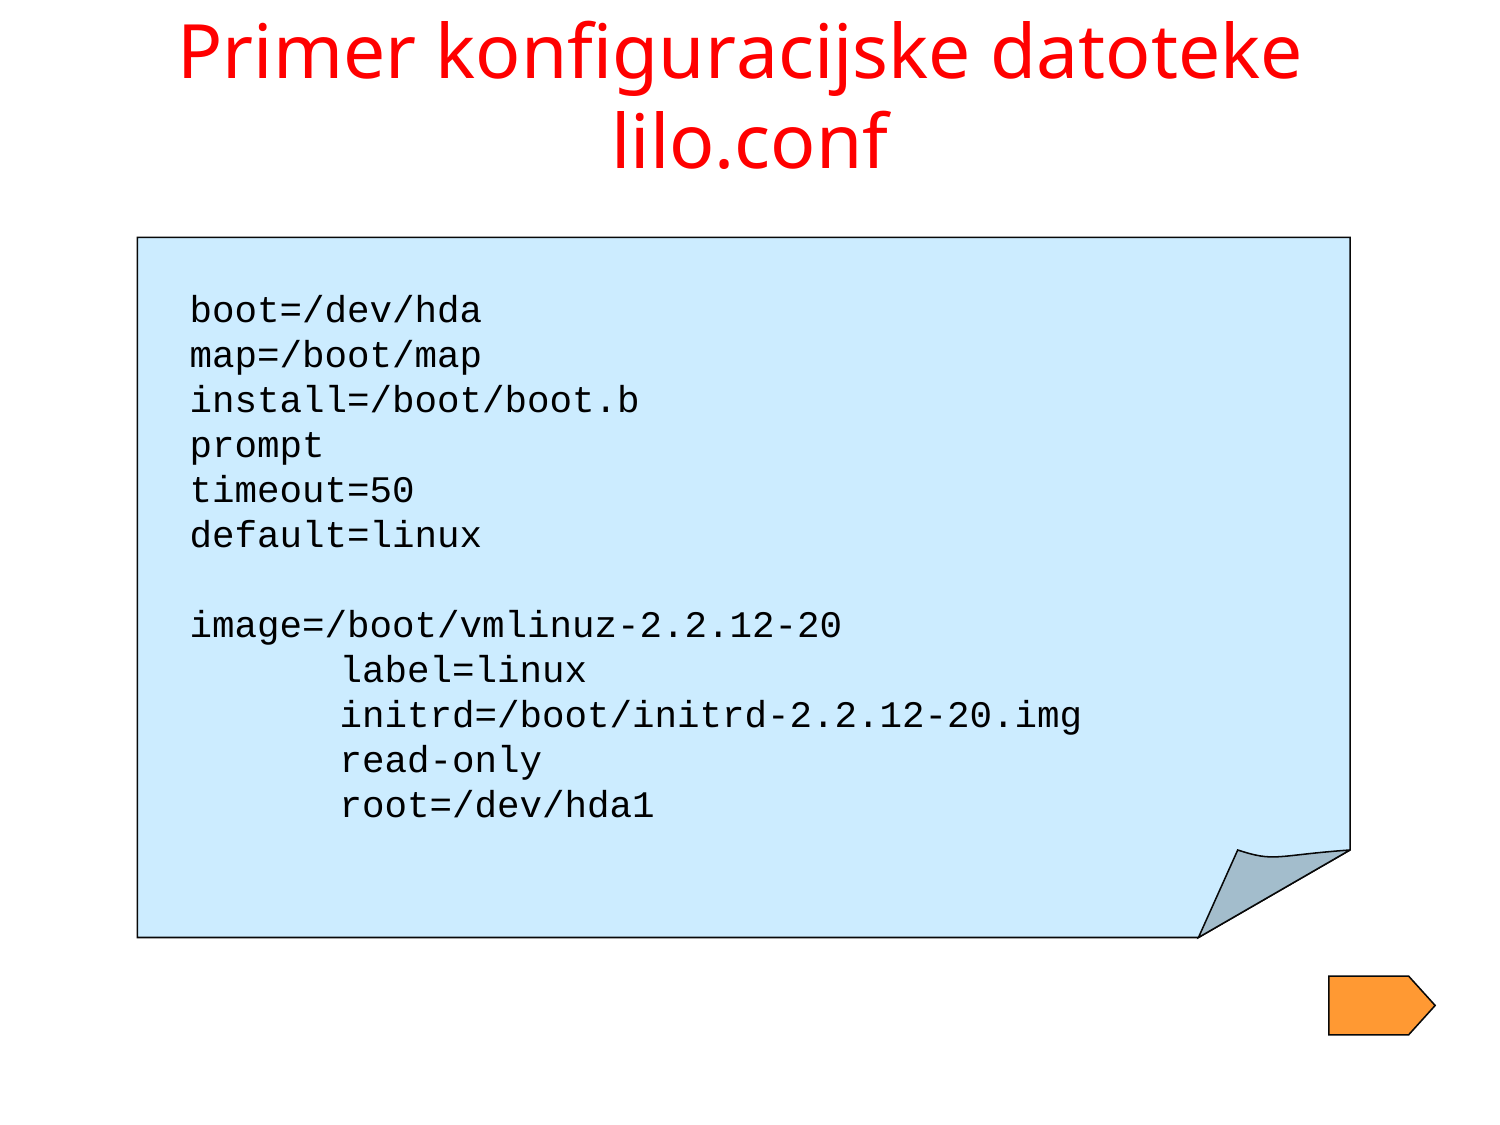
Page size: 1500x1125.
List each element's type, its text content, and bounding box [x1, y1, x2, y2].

title Primer konfiguracijske datoteke lilo.conf [0, 0, 1500, 192]
text_box boot=/dev/hda map=/boot/map install=/boot/boot.b prompt timeout=50 default=linux image=/boot/vmlinuz-2.2.12-20 label=linux initrd=/boot/initrd-2.2.12-20.img read-only root=/dev/hda1 [174, 277, 1188, 834]
text_box [1328, 976, 1436, 1035]
text_box [137, 237, 1351, 938]
